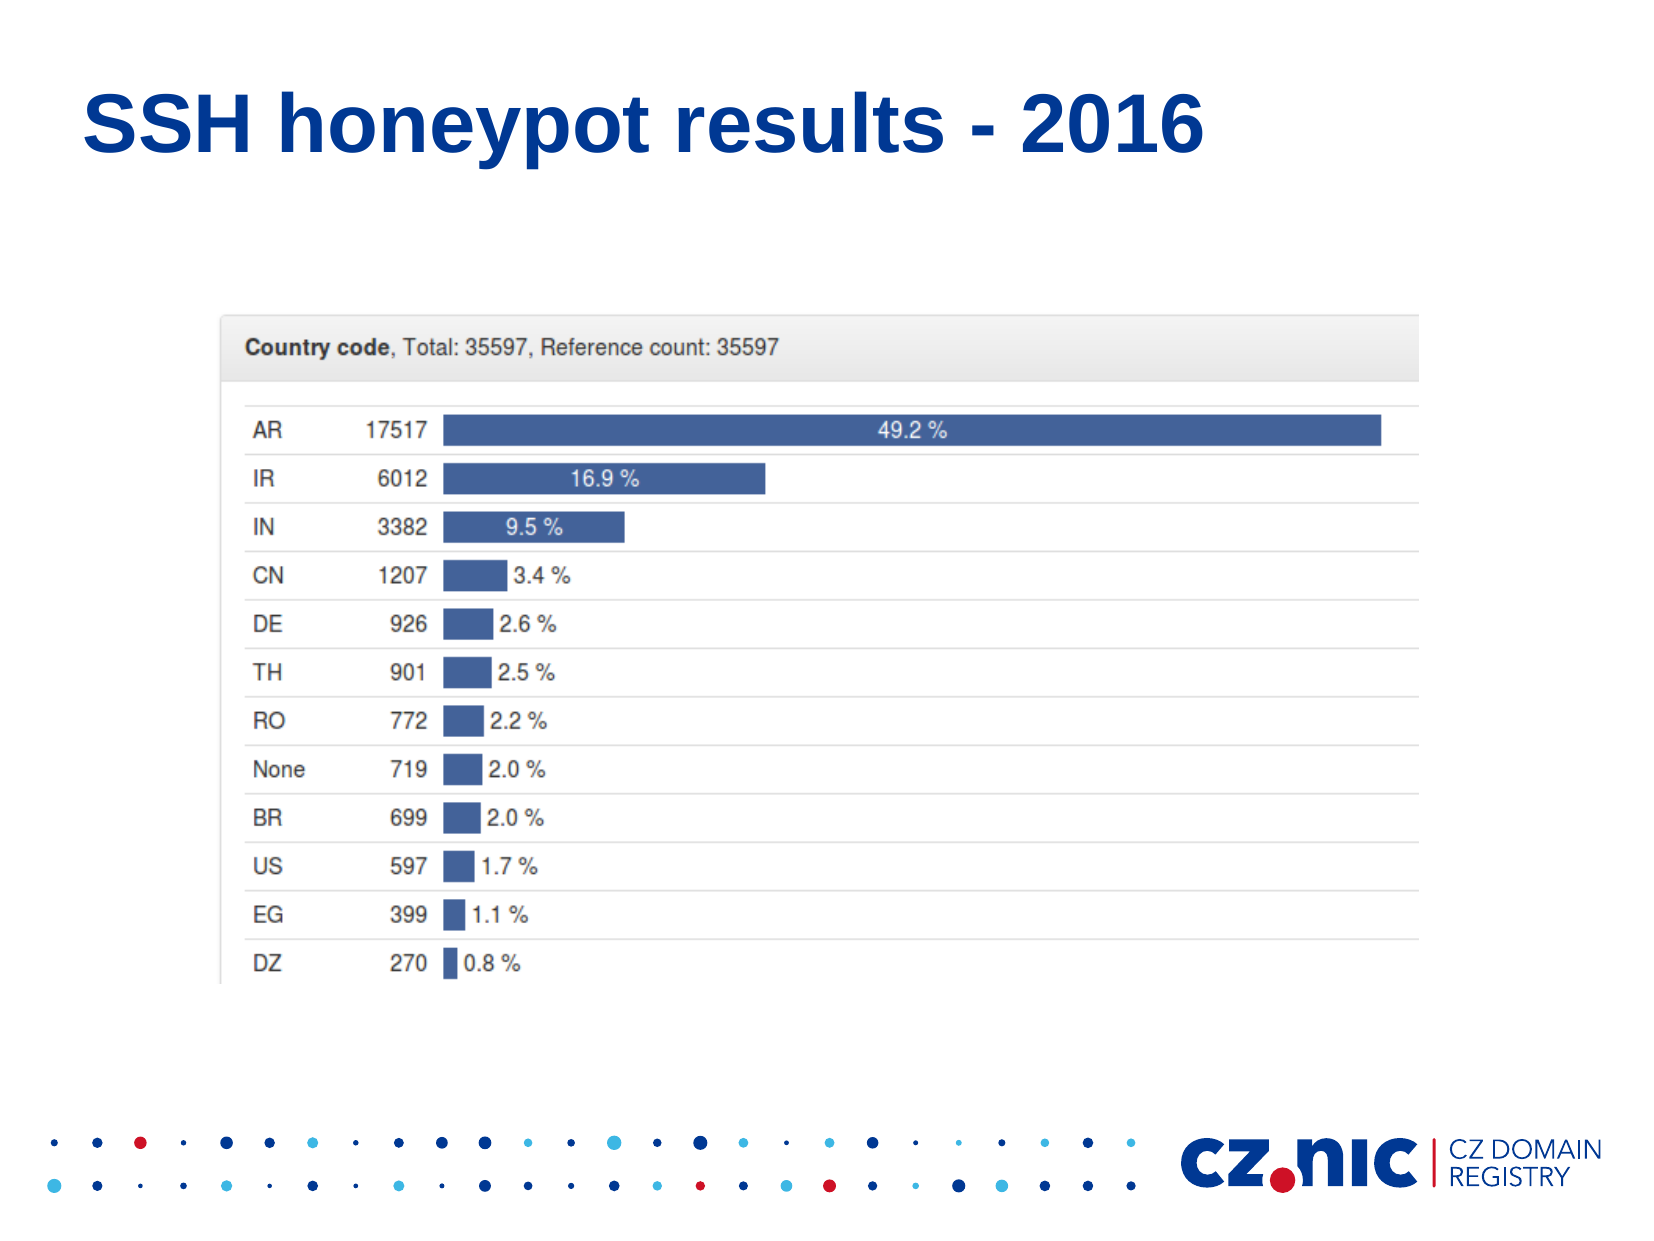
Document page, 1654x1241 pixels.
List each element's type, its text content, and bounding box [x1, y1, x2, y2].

title SSH honeypot results - 2016 [82, 70, 1571, 178]
picture [206, 307, 1419, 984]
